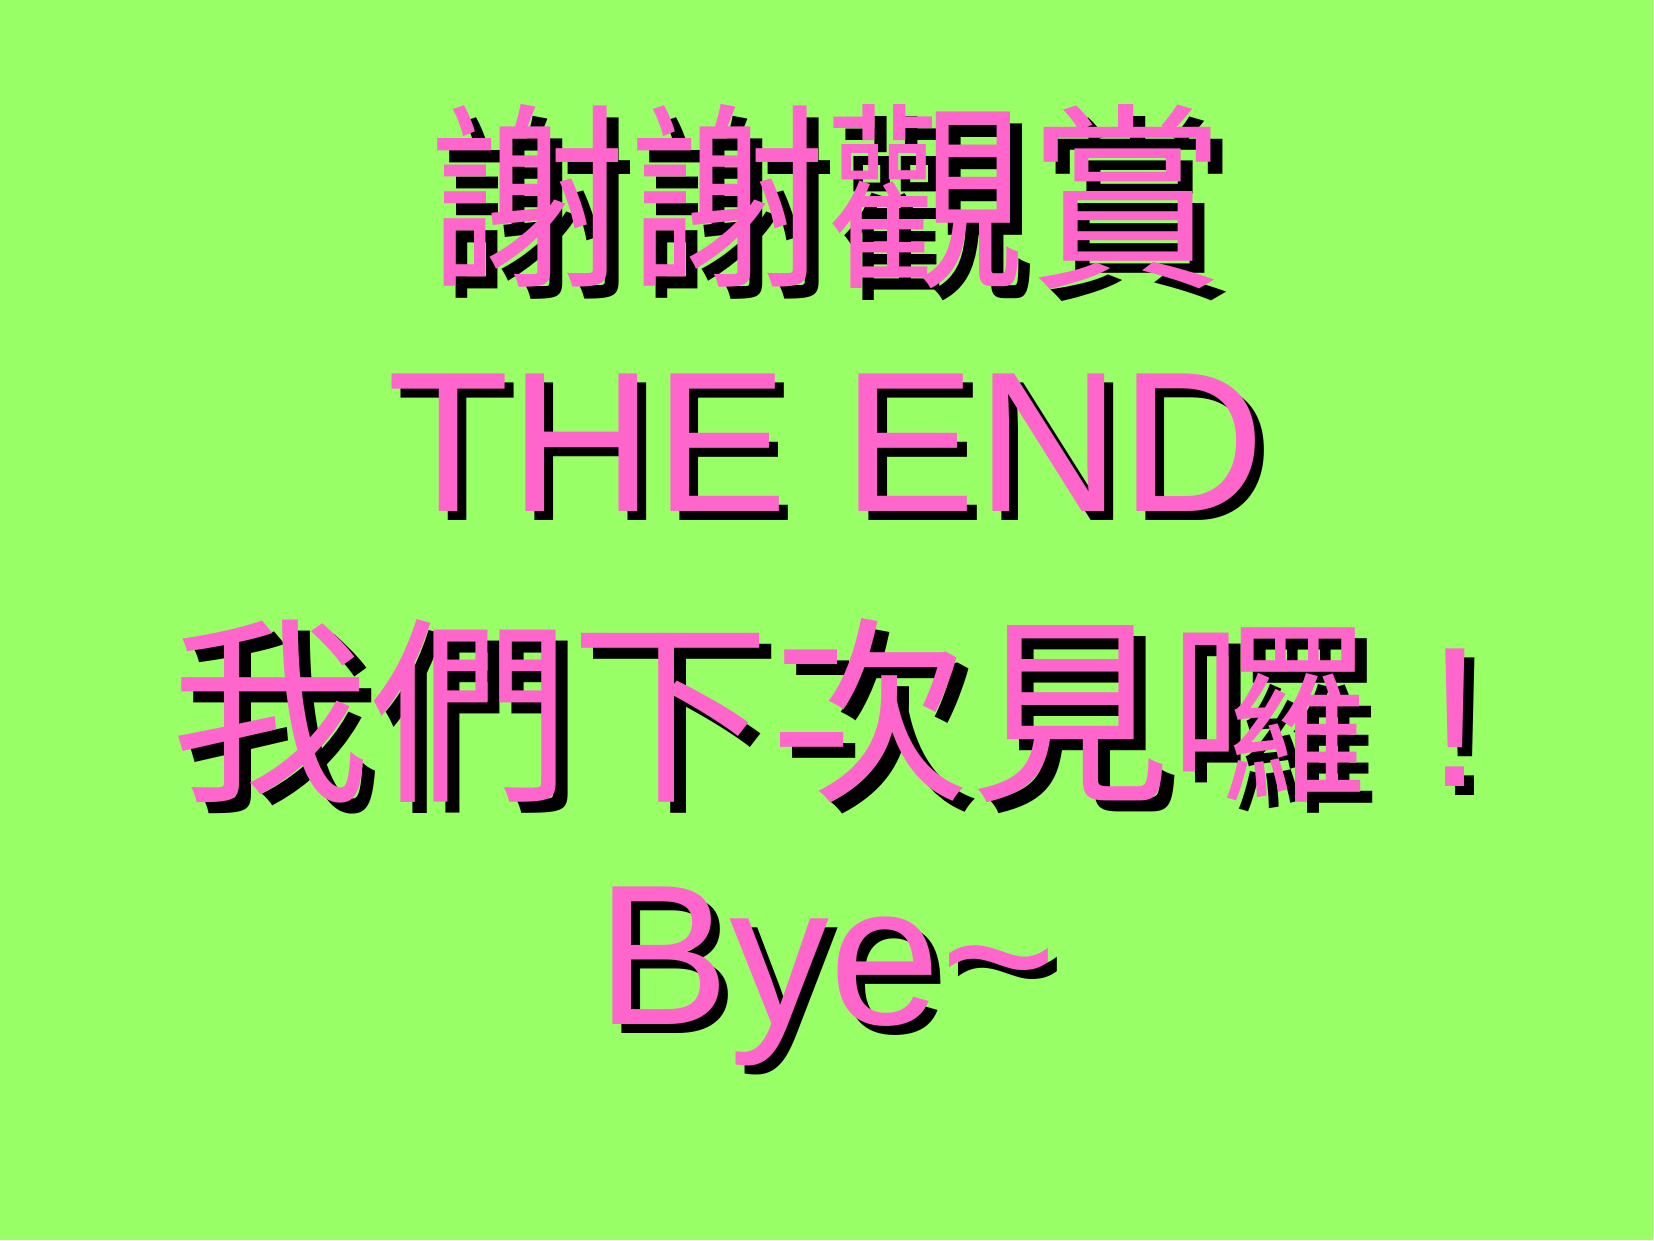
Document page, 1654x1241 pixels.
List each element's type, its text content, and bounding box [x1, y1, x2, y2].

title 謝謝觀賞 THE END 我們下次見囉! Bye~ [82, 64, 1571, 1241]
